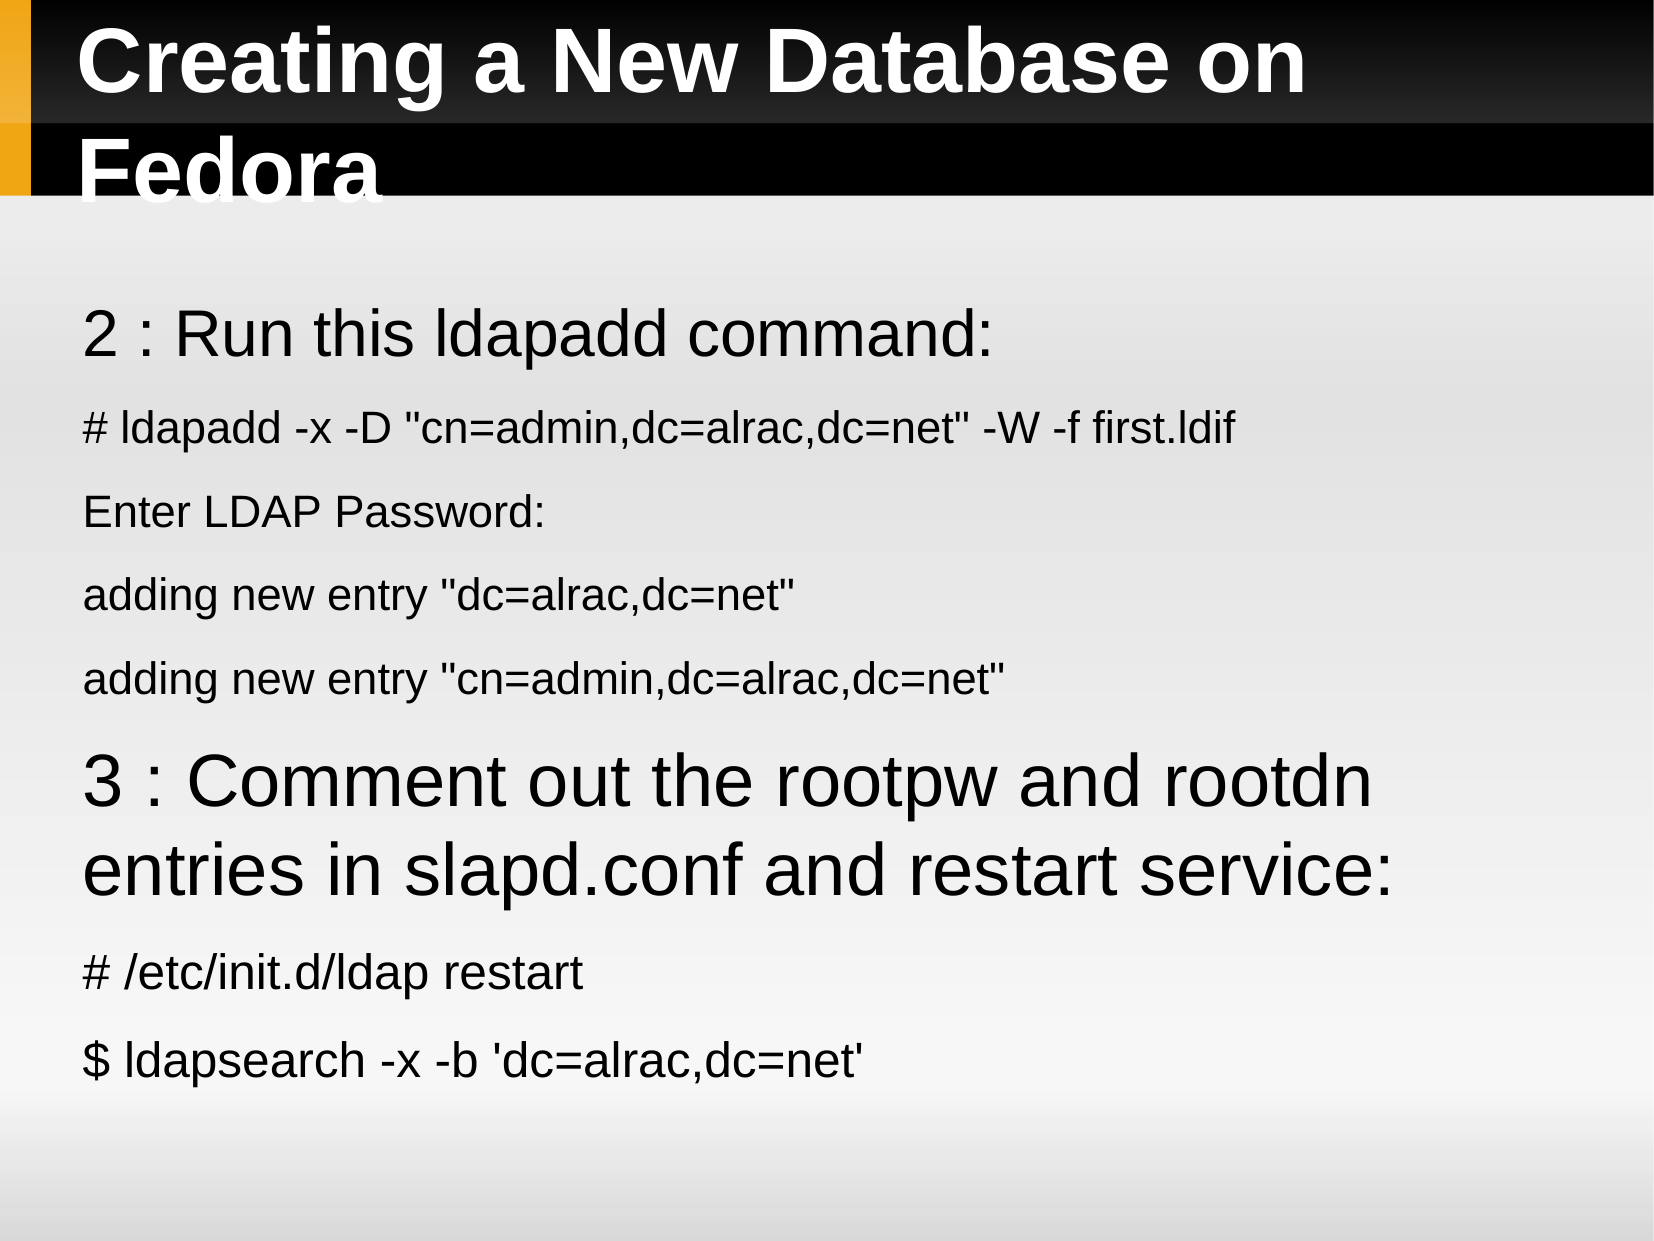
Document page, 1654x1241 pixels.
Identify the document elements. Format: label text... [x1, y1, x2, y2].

title Creating a New Database on Fedora [76, 1, 1565, 207]
list 2 : Run this ldapadd command: # ldapadd -x -D "cn=admin,dc=alrac,dc=net" -W -f first.ldif Enter LDAP Password: adding new entry "dc=alrac,dc=net" adding new entry "cn=admin,dc=alrac,dc=net" 3 : Comment out the rootpw and rootdn entries in slapd.conf and restart service: # /etc/init.d/ldap restart $ ldapsearch -x -b 'dc=alrac,dc=net' [82, 290, 1571, 1094]
